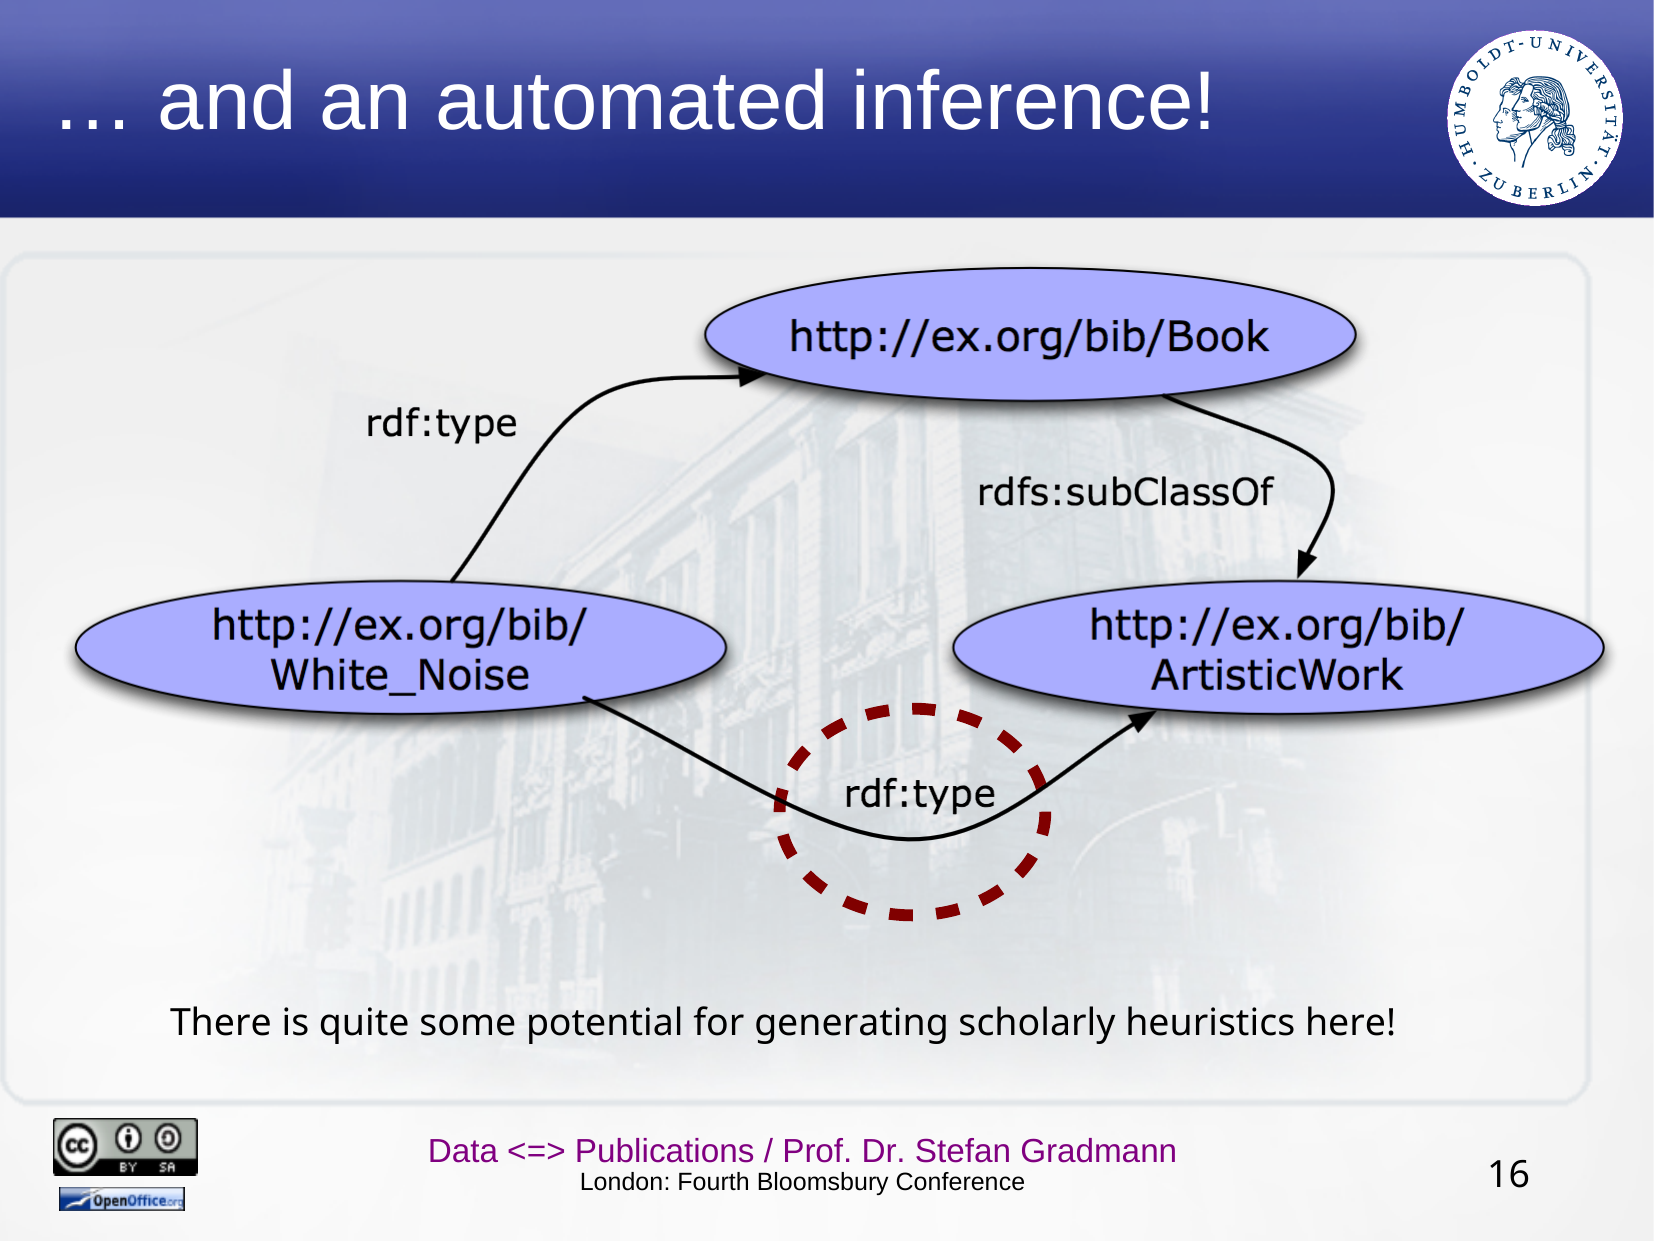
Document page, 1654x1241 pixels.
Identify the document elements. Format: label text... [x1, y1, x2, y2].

text_box There is quite some potential for generating scholarly heuristics here! [155, 988, 1502, 1049]
picture [0, 0, 1654, 1241]
title … and an automated inference! [51, 0, 1536, 205]
